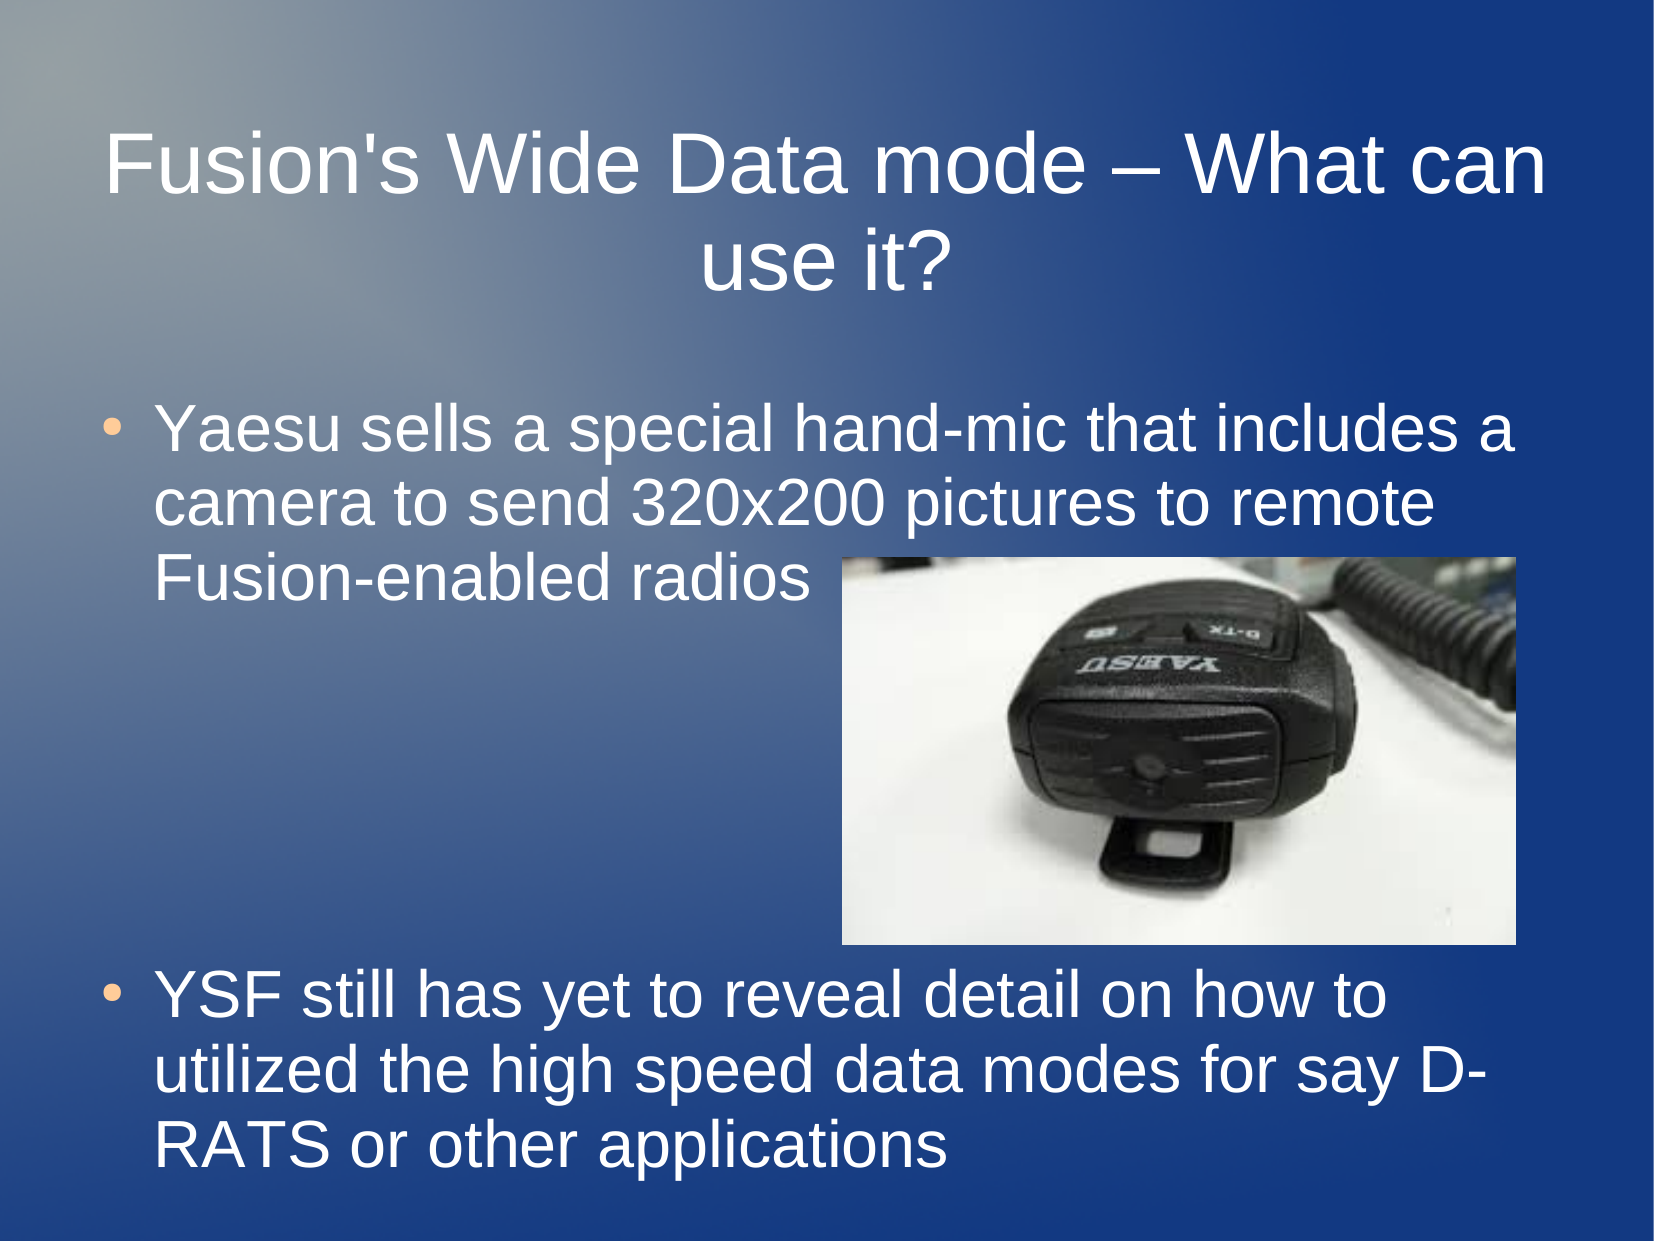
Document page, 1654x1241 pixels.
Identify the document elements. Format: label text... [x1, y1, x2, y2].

list Yaesu sells a special hand-mic that includes a camera to send 320x200 pictures to remote Fusion-enabled radios YSF still has yet to reveal detail on how to utilized the high speed data modes for say D-RATS or other applications [82, 390, 1571, 1188]
title Fusion's Wide Data mode – What can use it? [82, 108, 1571, 316]
picture [0, 0, 1654, 1241]
